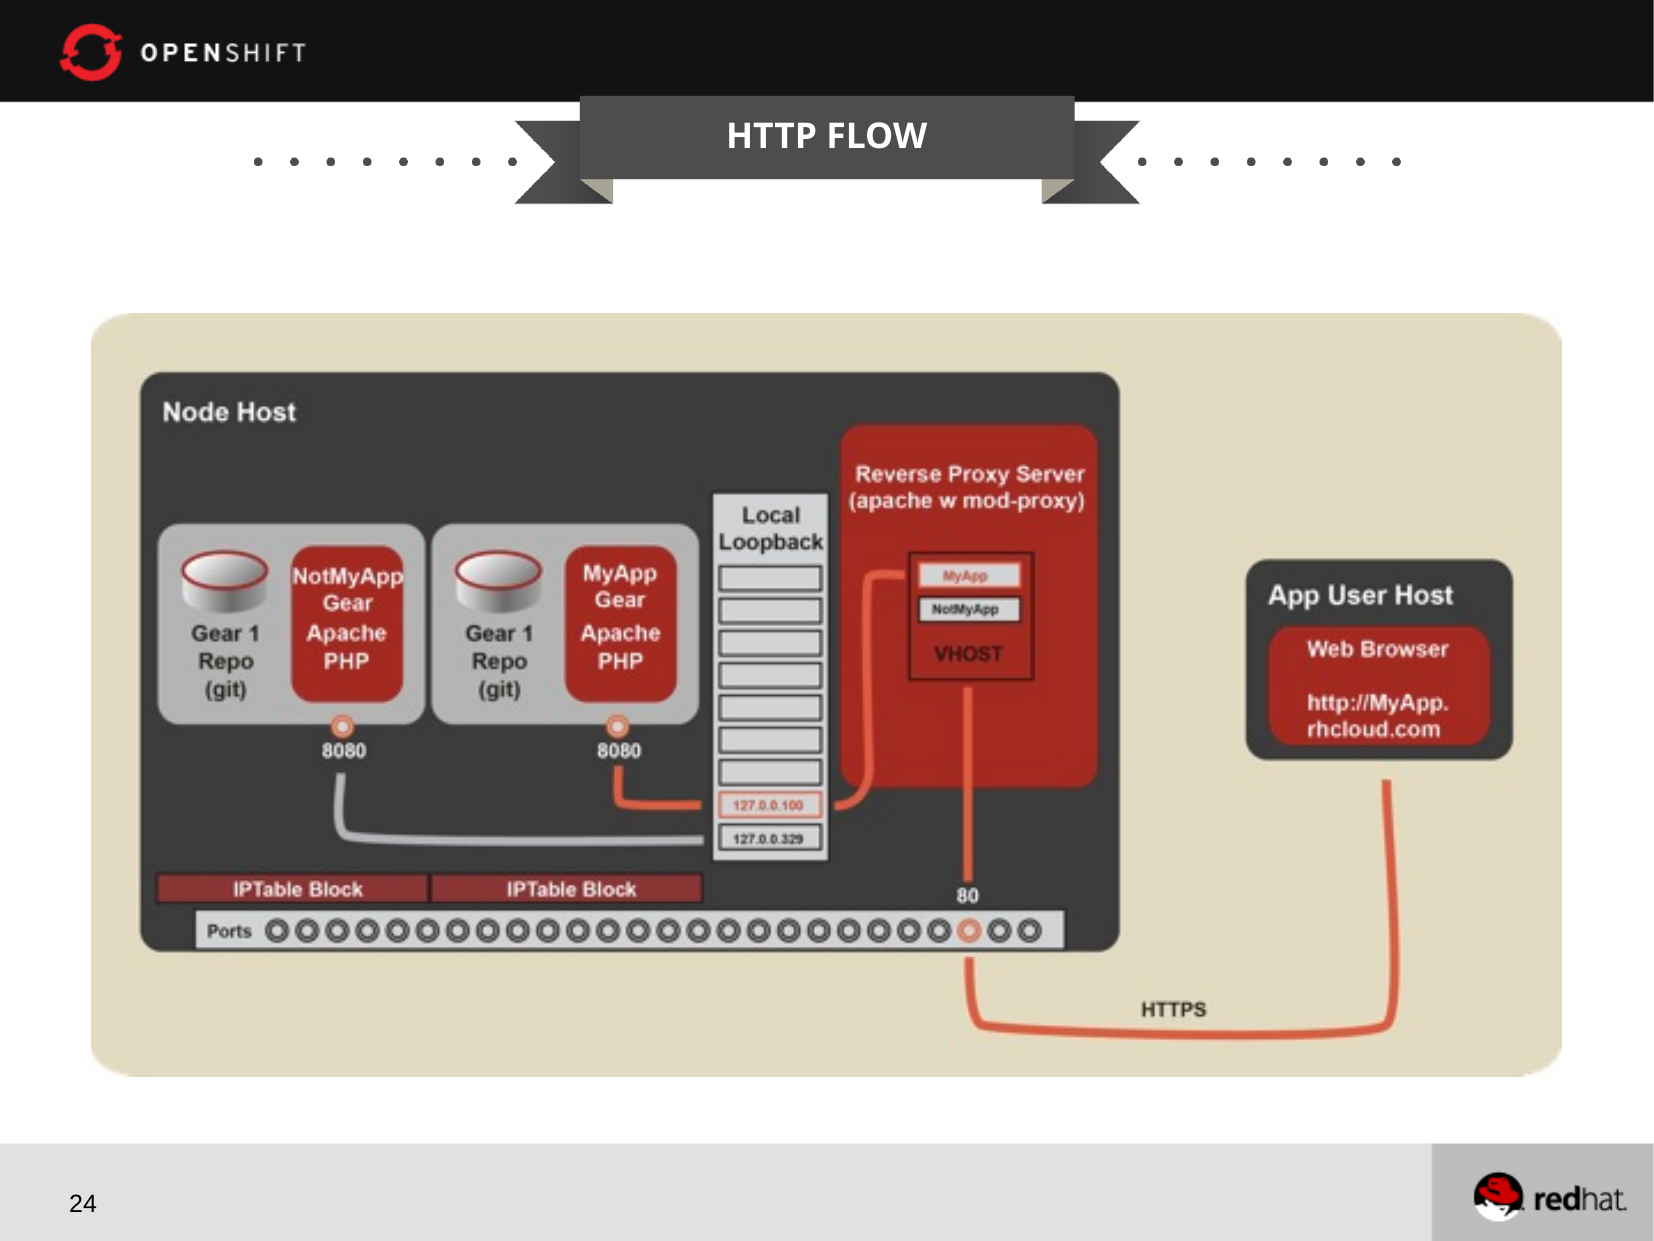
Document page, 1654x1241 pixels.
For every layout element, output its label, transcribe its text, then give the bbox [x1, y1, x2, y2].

text_box HTTP FLOW [581, 105, 1073, 163]
picture [0, 0, 1654, 1241]
